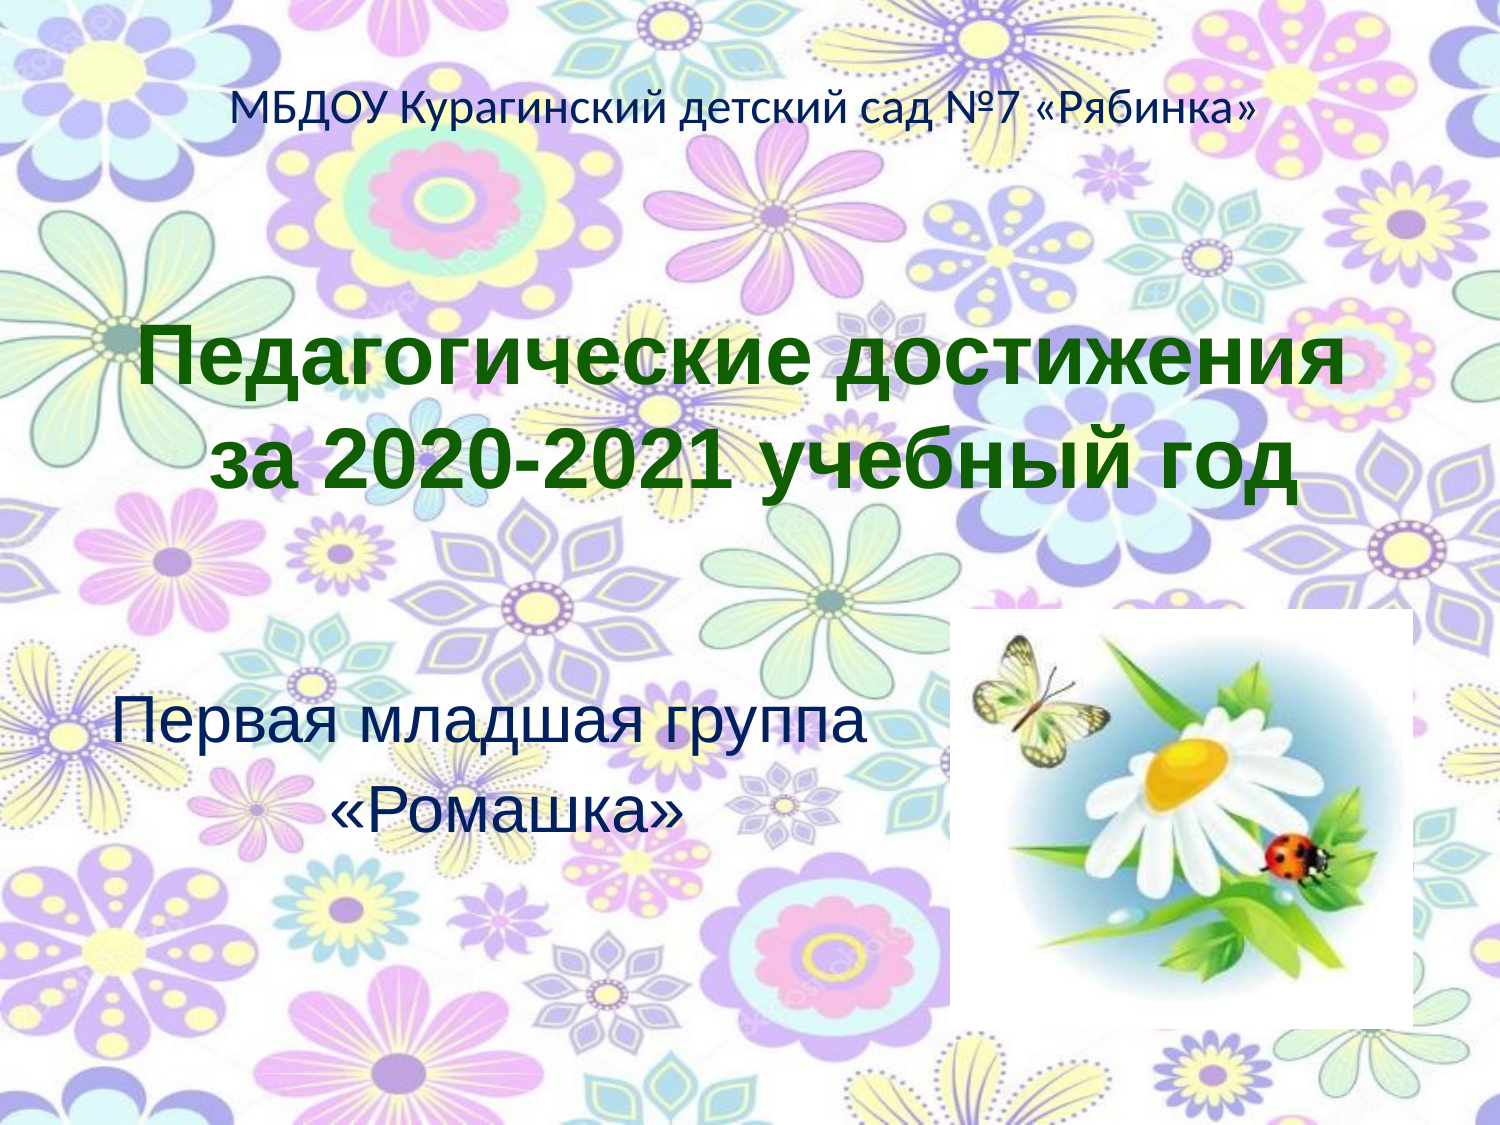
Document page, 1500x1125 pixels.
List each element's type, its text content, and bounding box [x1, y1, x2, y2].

picture [950, 609, 1413, 1029]
text_box Первая младшая группа «Ромашка» [29, 668, 950, 853]
text_box Педагогические достижения за 2020-2021 учебный год [117, 277, 1393, 630]
text_box МБДОУ Курагинский детский сад №7 «Рябинка» [95, 66, 1393, 244]
